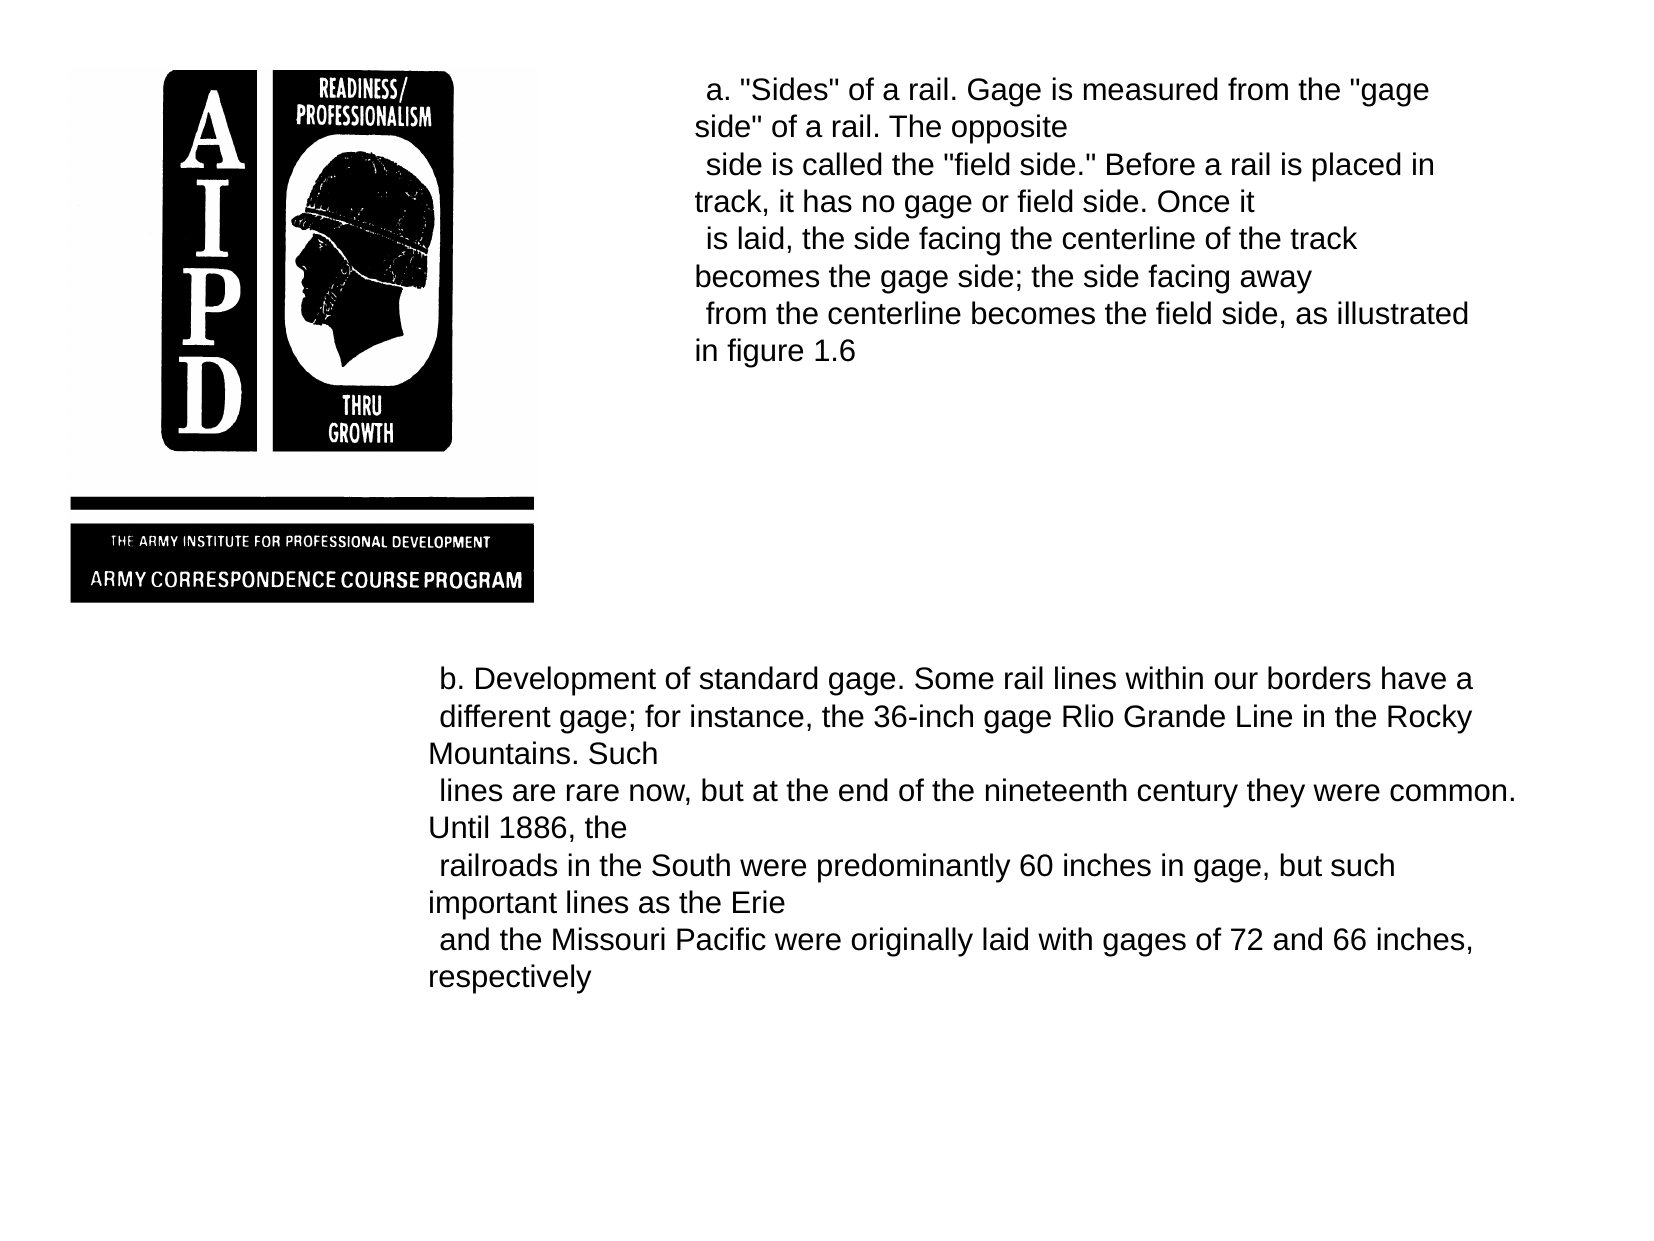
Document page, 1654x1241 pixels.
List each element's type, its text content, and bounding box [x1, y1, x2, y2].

text_box a. "Sides" of a rail. Gage is measured from the "gage side" of a rail. The opposite side is called the "field side." Before a rail is placed in track, it has no gage or field side. Once it is laid, the side facing the centerline of the track becomes the gage side; the side facing away from the centerline becomes the field side, as illustrated in figure 1.6 [679, 61, 1507, 376]
text_box b. Development of standard gage. Some rail lines within our borders have a different gage; for instance, the 36-inch gage Rlio Grande Line in the Rocky Mountains. Such lines are rare now, but at the end of the nineteenth century they were common. Until 1886, the railroads in the South were predominantly 60 inches in gage, but such important lines as the Erie and the Missouri Pacific were originally laid with gages of 72 and 66 inches, respectively [413, 651, 1544, 1002]
picture [68, 68, 538, 607]
